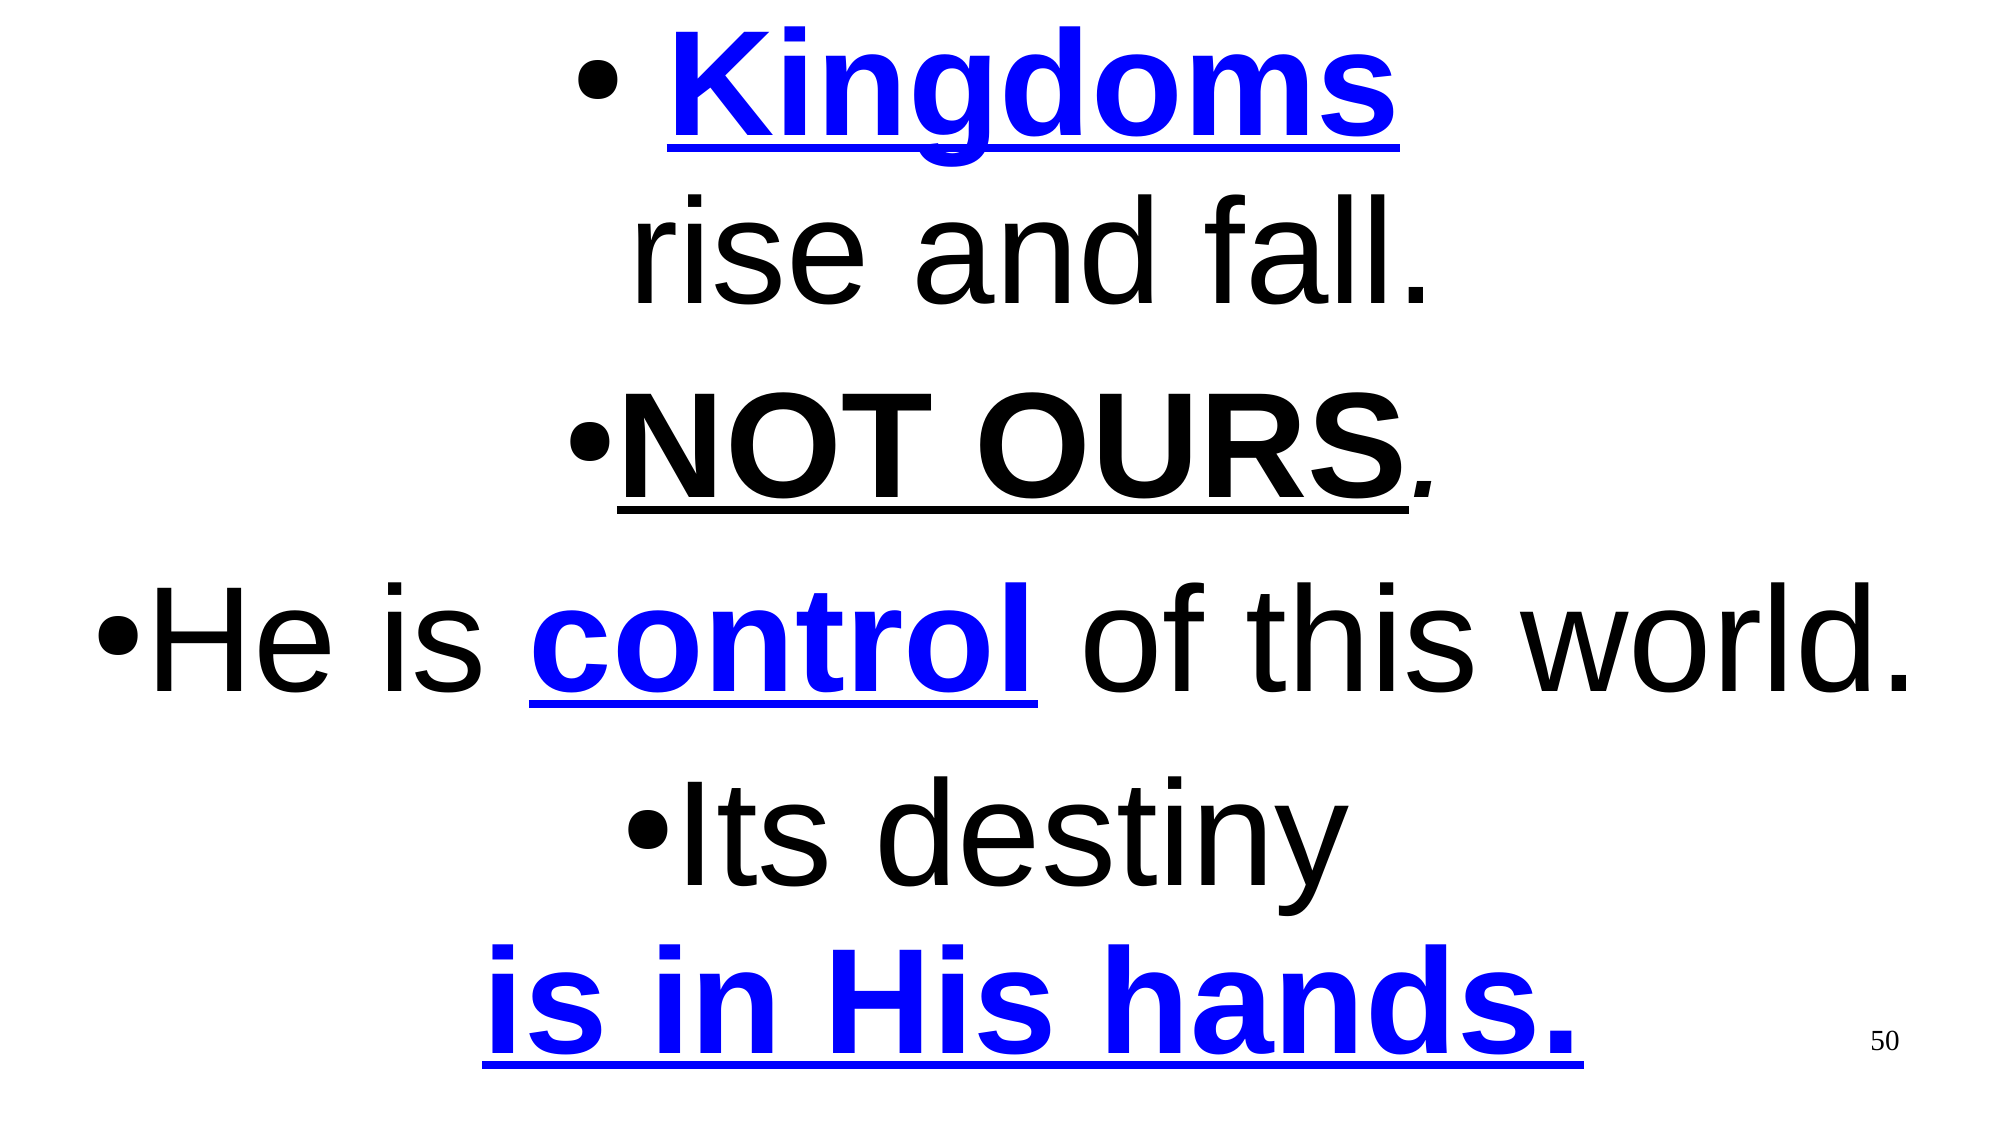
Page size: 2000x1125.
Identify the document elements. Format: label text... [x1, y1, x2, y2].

list Kingdoms rise and fall. NOT OURS. He is control of this world. Its destiny is in His hands. [0, 0, 1996, 1123]
